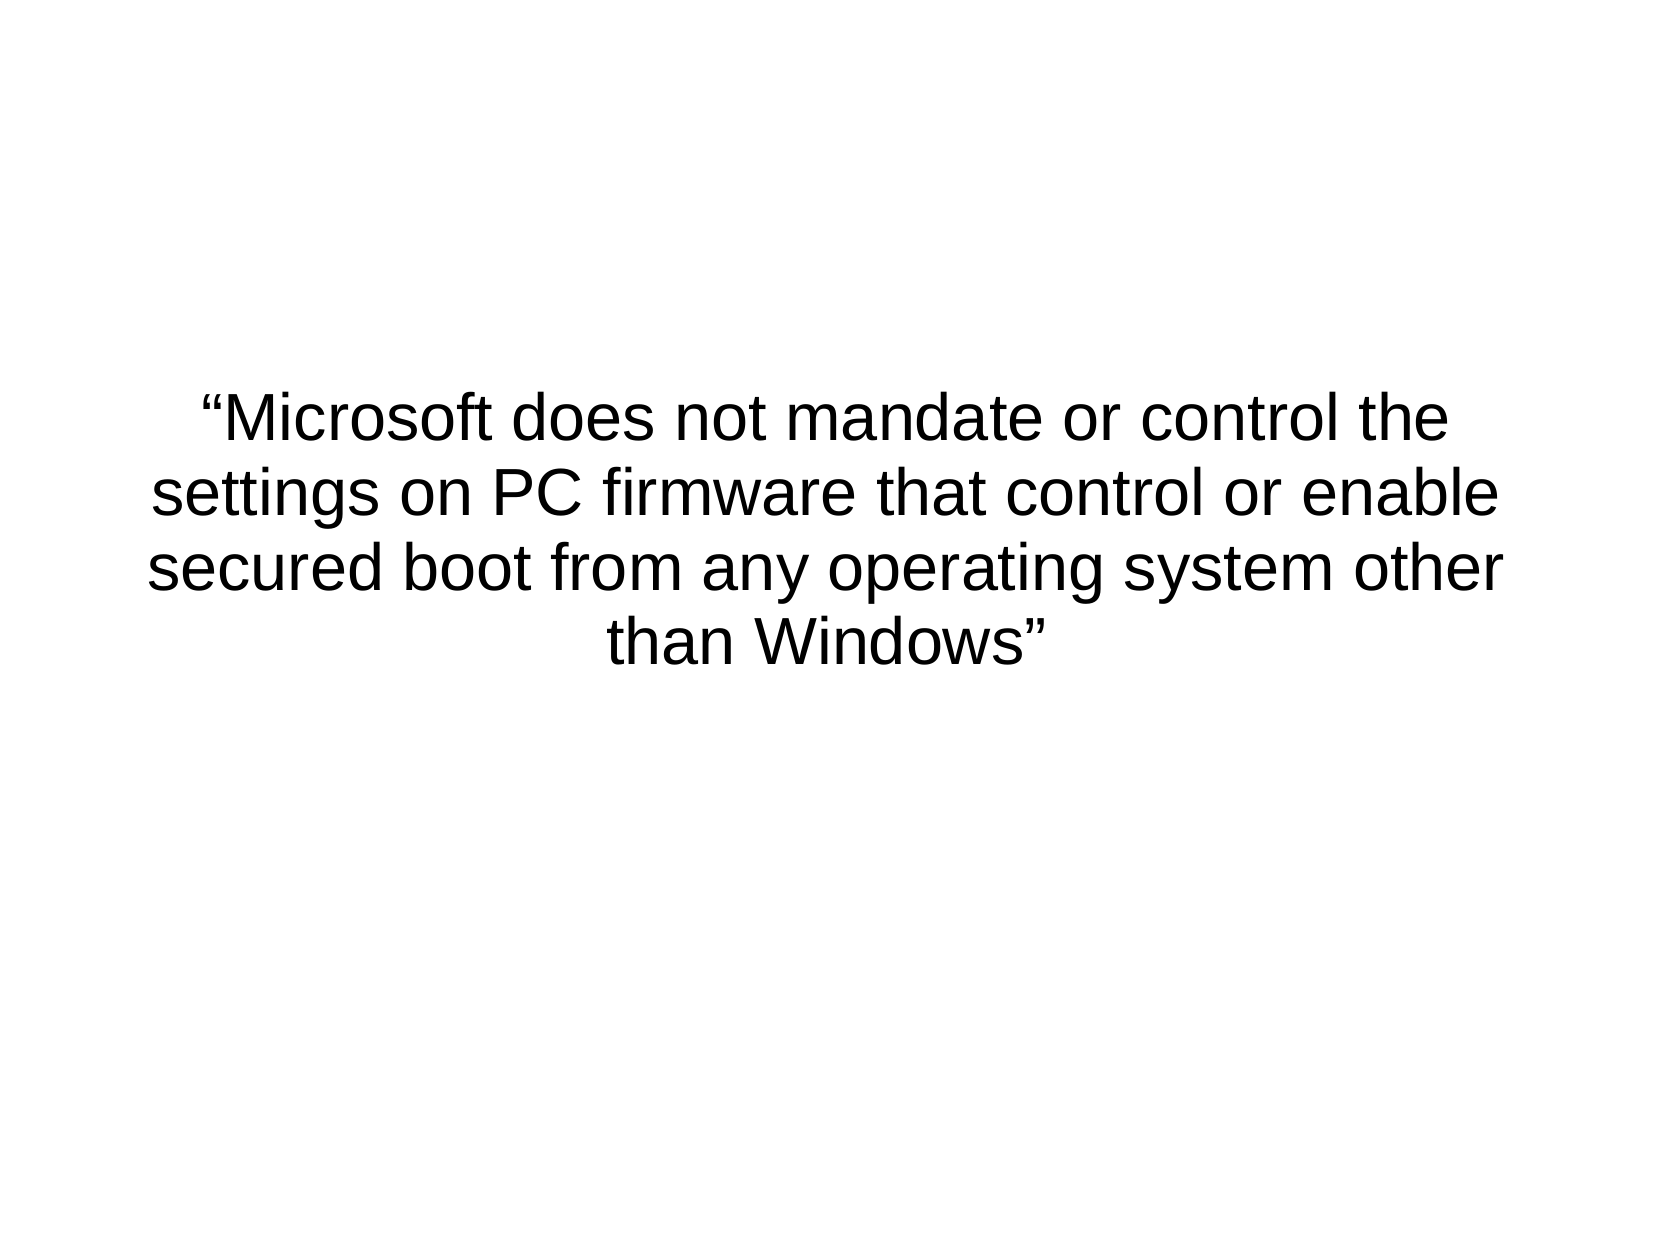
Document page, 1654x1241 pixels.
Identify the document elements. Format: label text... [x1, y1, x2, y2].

subtitle “Microsoft does not mandate or control the settings on PC firmware that control or enable secured boot from any operating system other than Windows” [82, 49, 1571, 1010]
